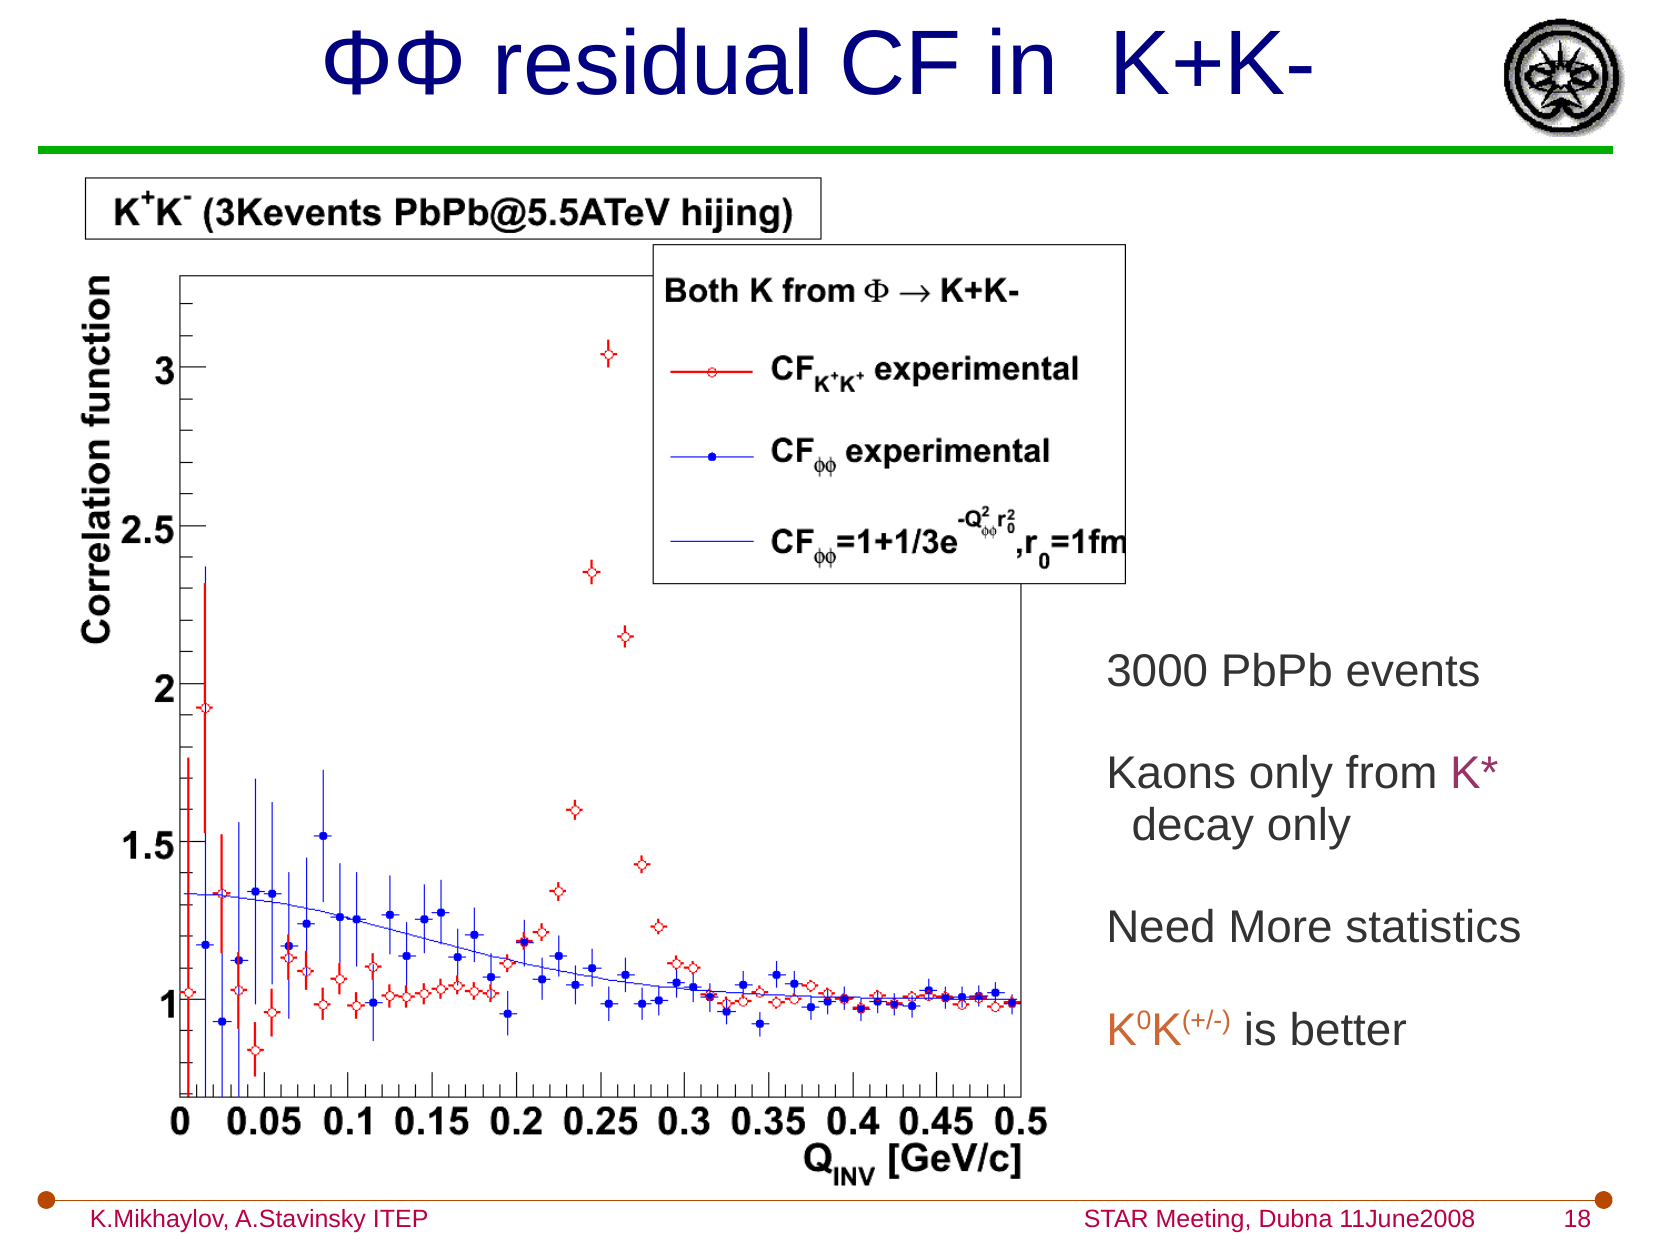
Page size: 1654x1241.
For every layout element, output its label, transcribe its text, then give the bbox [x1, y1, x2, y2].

picture [75, 173, 1126, 1197]
picture [1497, 14, 1625, 137]
text_box 3000 PbPb events Kaons only from K* decay only Need More statistics K0K(+/-) is better [1078, 637, 1553, 1063]
text_box K.Mikhaylov, A.Stavinsky ITEP STAR Meeting, Dubna 11June2008 <number> [75, 1197, 1654, 1241]
title ΦΦ residual CF in K+K- [76, 0, 1562, 142]
